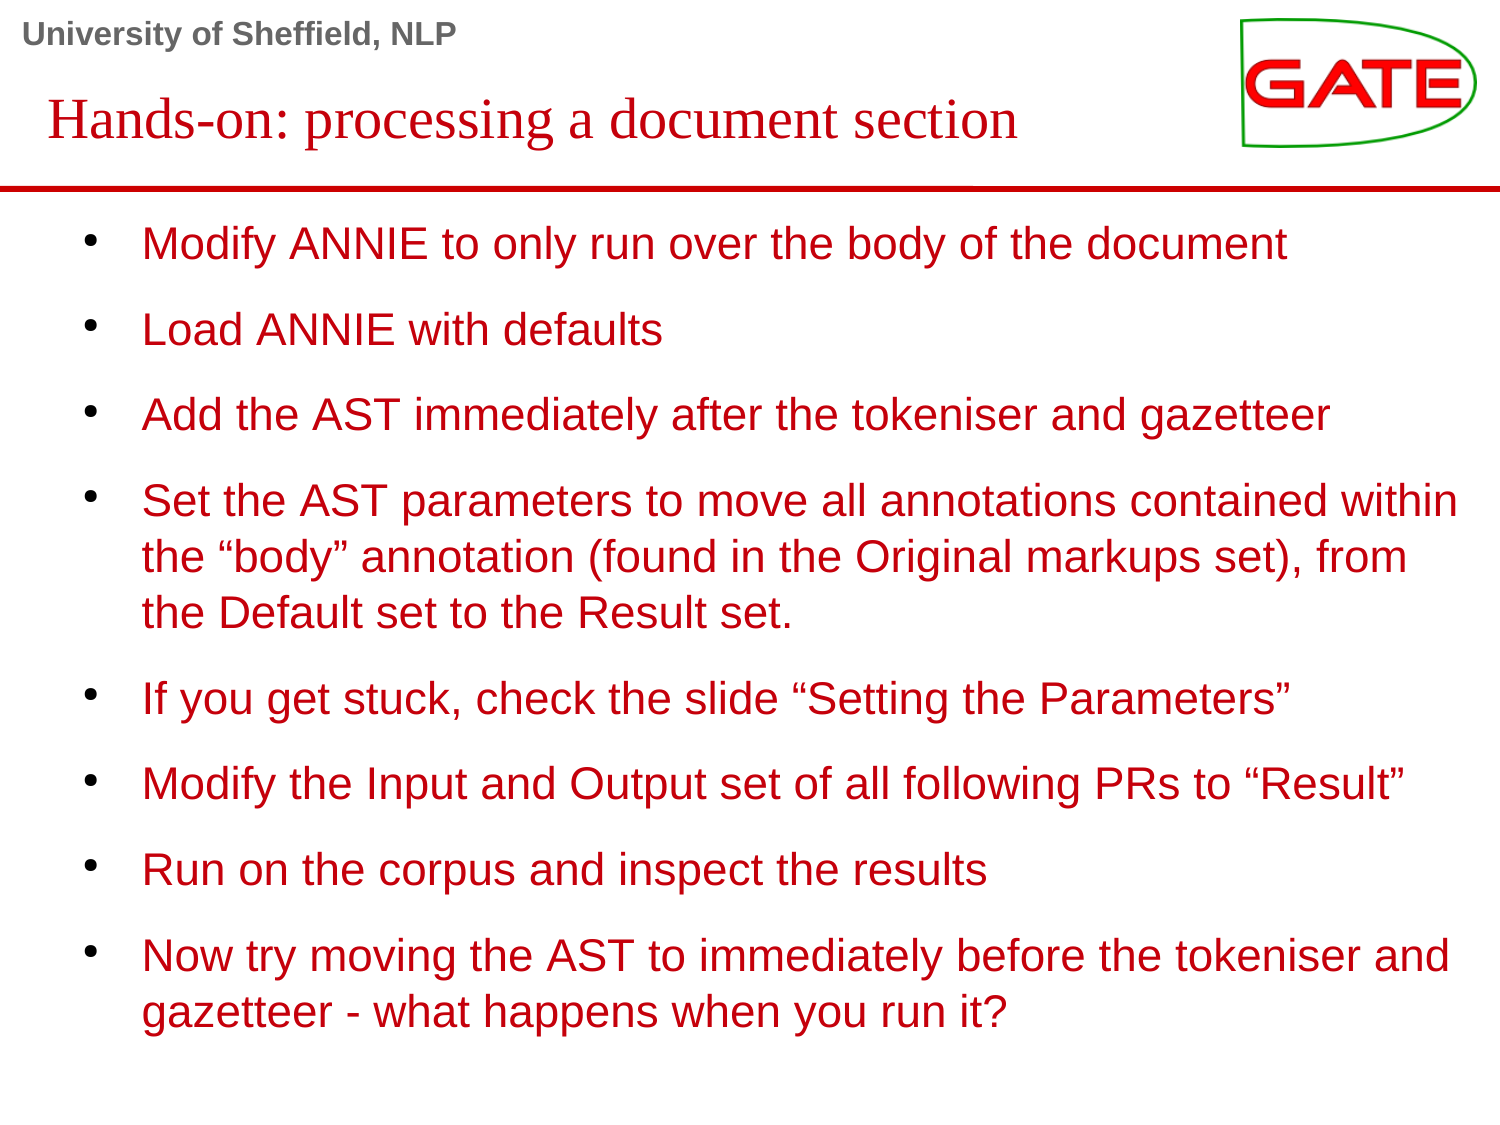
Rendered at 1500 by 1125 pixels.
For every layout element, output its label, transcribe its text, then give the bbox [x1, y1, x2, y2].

picture [1240, 18, 1477, 148]
list Modify ANNIE to only run over the body of the document Load ANNIE with defaults Add the AST immediately after the tokeniser and gazetteer Set the AST parameters to move all annotations contained within the “body” annotation (found in the Original markups set), from the Default set to the Result set. If you get stuck, check the slide “Setting the Parameters” Modify the Input and Output set of all following PRs to “Result” Run on the corpus and inspect the results Now try moving the AST to immediately before the tokeniser and gazetteer - what happens when you run it? [82, 212, 1465, 1063]
title Hands-on: processing a document section [47, 59, 1241, 180]
